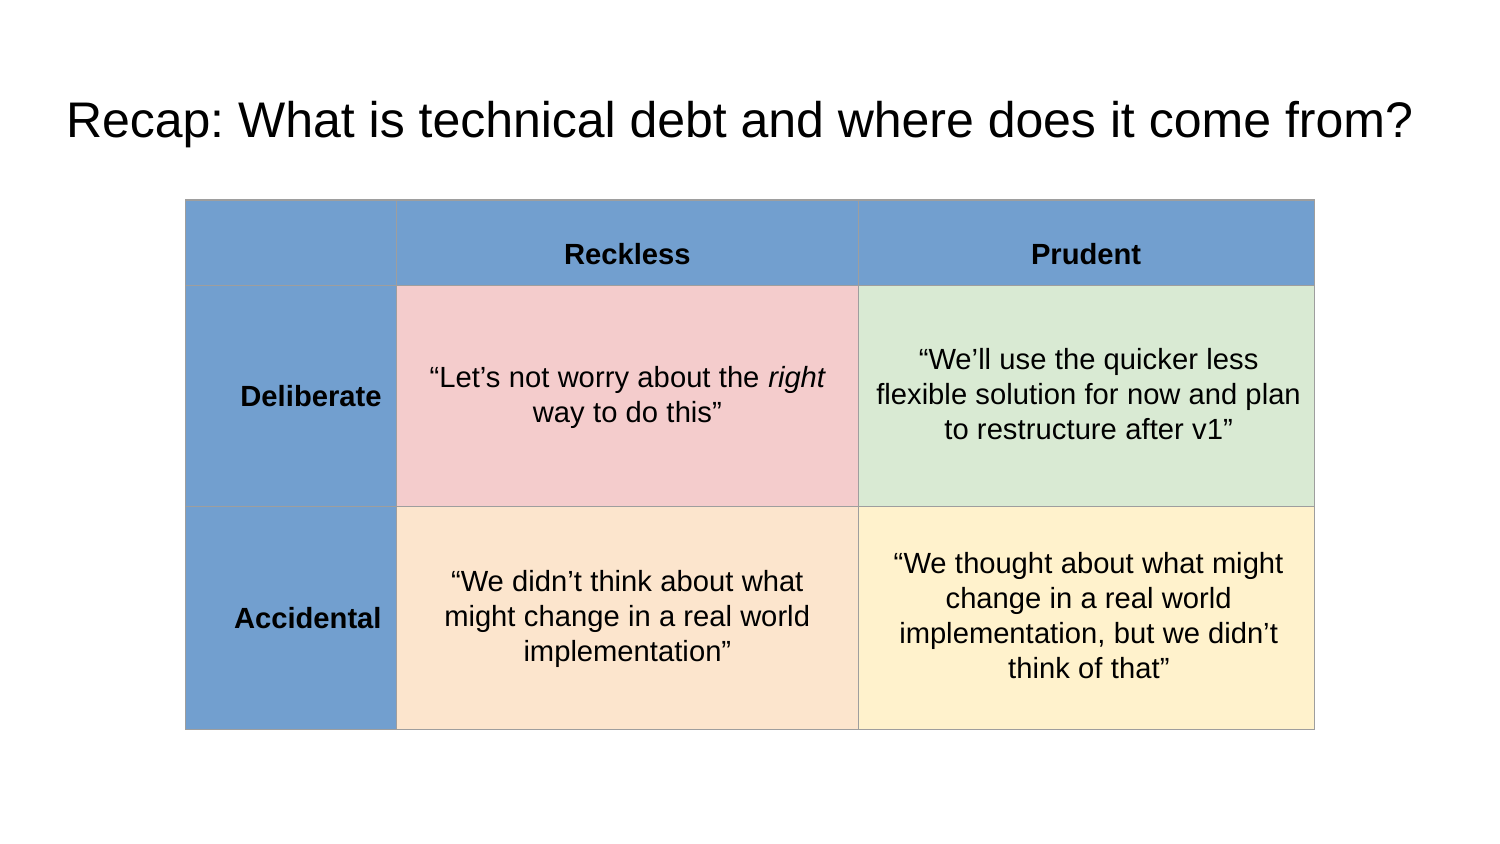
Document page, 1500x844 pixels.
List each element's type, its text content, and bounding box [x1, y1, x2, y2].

table_cell Deliberate [186, 286, 396, 506]
table_cell Accidental [186, 507, 396, 729]
table_header Prudent [859, 201, 1314, 285]
text_box “We thought about what might change in a real world implementation, but we didn’t think of that” [858, 506, 1320, 722]
table_cell [397, 501, 858, 506]
text_box “We didn’t think about what might change in a real world implementation” [396, 506, 858, 722]
table_cell [859, 722, 1314, 729]
text_box “Let’s not worry about the right way to do this” [396, 285, 858, 501]
text_box “We’ll use the quicker less flexible solution for now and plan to restructure after v1” [858, 285, 1320, 501]
table_cell [397, 722, 858, 729]
table_header [186, 201, 396, 285]
title Recap: What is technical debt and where does it come from? [51, 72, 1449, 167]
table_header Reckless [397, 201, 858, 285]
table_cell [859, 501, 1314, 506]
